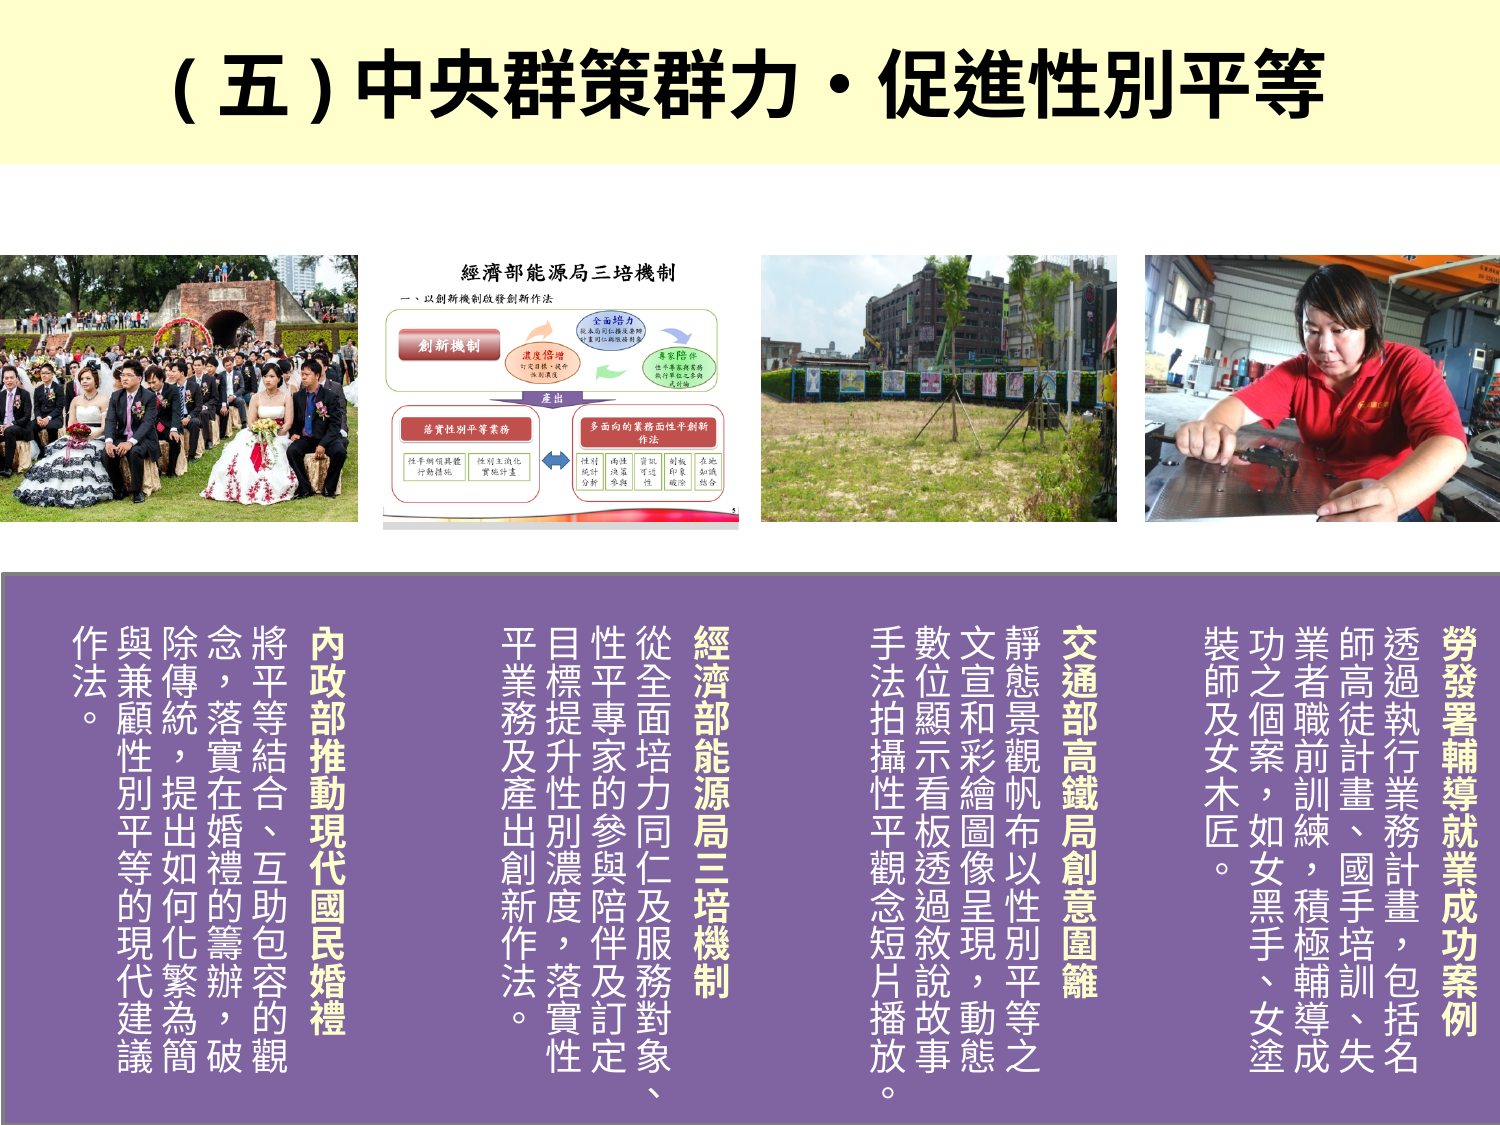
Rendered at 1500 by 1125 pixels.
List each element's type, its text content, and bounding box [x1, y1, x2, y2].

picture [0, 255, 358, 522]
text_box [3, 574, 1500, 1125]
text_box 經濟部能源局三培機制 從全面培力同仁及服務對象、性平專家的參與陪伴及訂定目標提升性別濃度，落實性平業務及產出創新作法。 [379, 609, 741, 1094]
title (五)中央群策群力‧促進性別平等 [0, 0, 1500, 165]
text_box 勞發署輔導就業成功案例 透過執行業務計畫，包括名師高徒計畫、國手培訓、失業者職前訓練，積極輔導成功之個案，如女黑手、女塗裝師及女木匠。 [1172, 610, 1489, 1094]
text_box 內政部推動現代國民婚禮 將平等結合、互助包容的觀念，落實在婚禮的籌辦，破除傳統，提出如何化繁為簡與兼顧性別平等的現代建議作法。 [41, 609, 357, 1094]
text_box 交通部高鐵局創意圍籬 靜態景觀帆布以性別平等之文宣和彩繪圖像呈現，動態數位顯示看板透過敘說故事手法拍攝性平觀念短片播放。 [793, 609, 1110, 1094]
picture [383, 255, 1500, 522]
